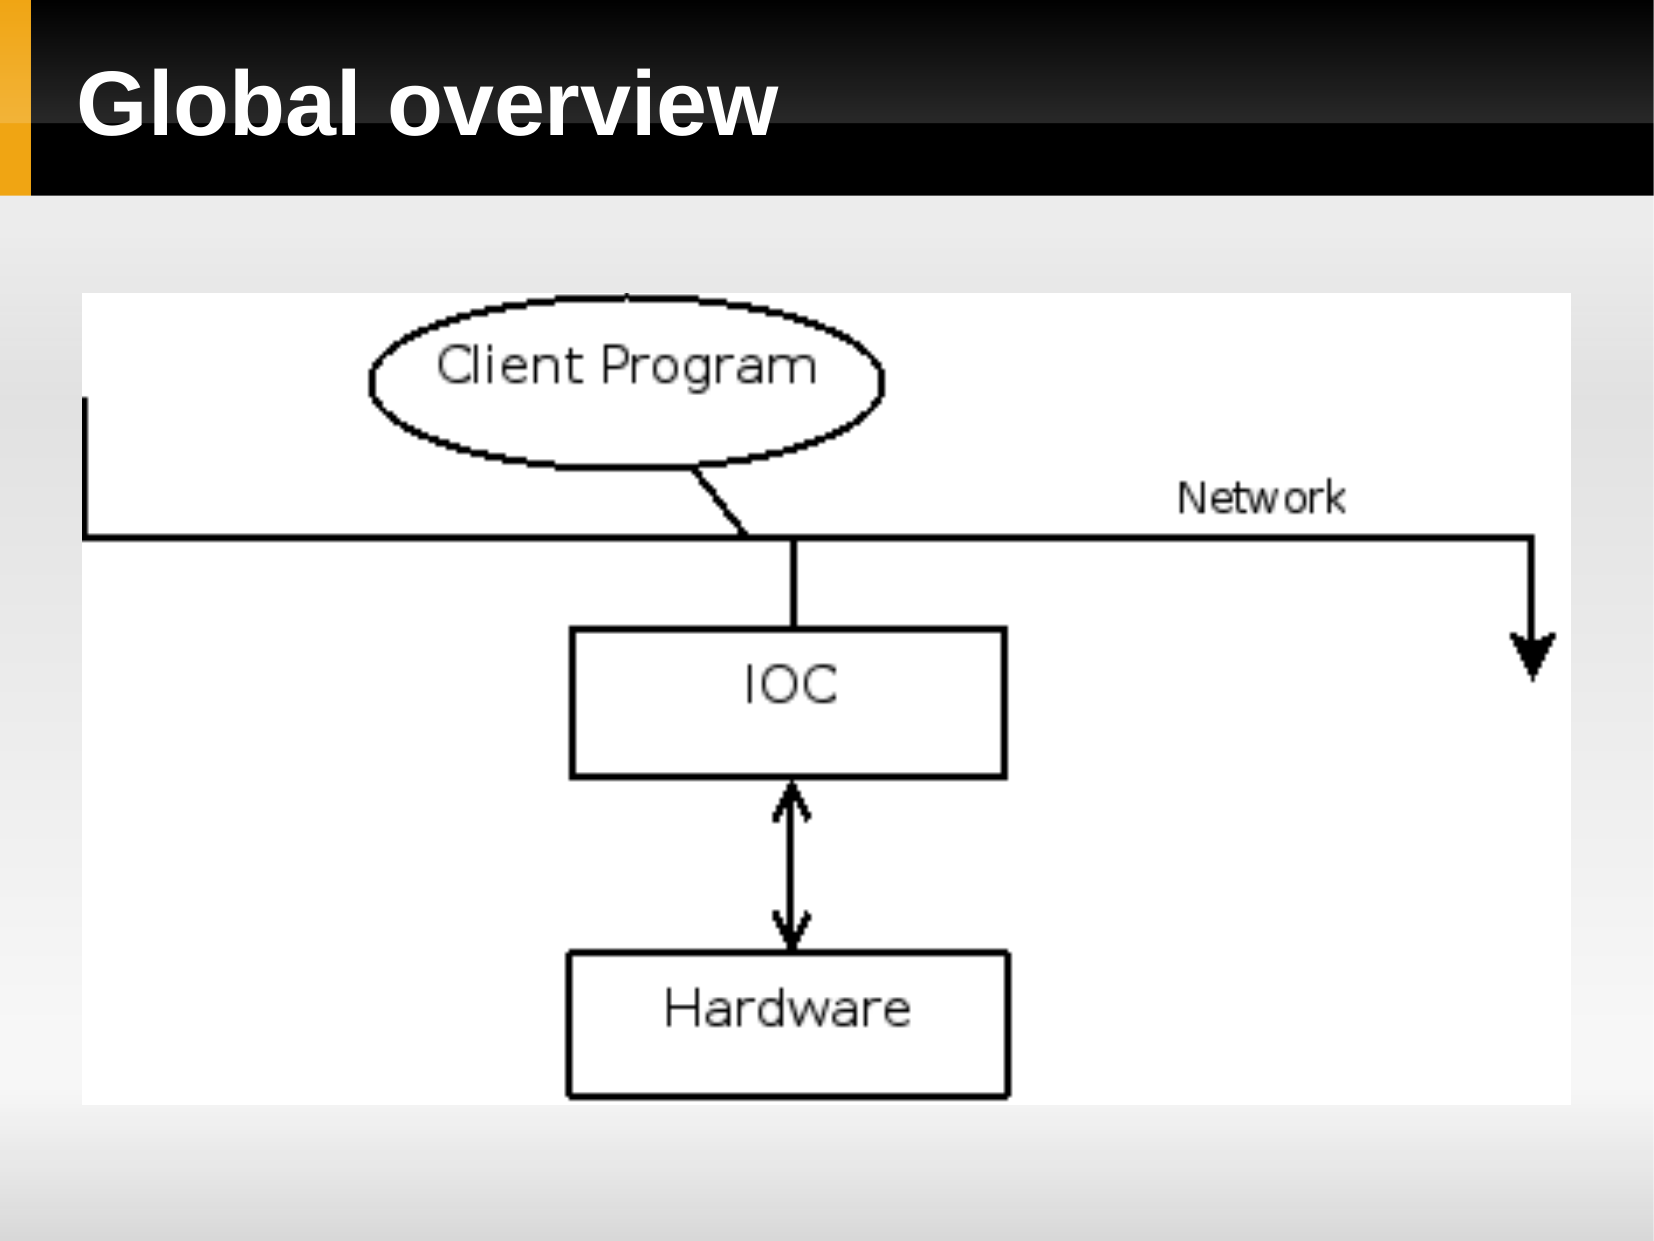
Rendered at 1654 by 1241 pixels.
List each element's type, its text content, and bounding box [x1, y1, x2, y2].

list Can have multiple IOC's 1 IOC per machine Many client programs Scalable Hardware link can also be ethernet [82, 1105, 809, 1109]
picture [0, 0, 1654, 1241]
title Global overview [76, 0, 1565, 208]
